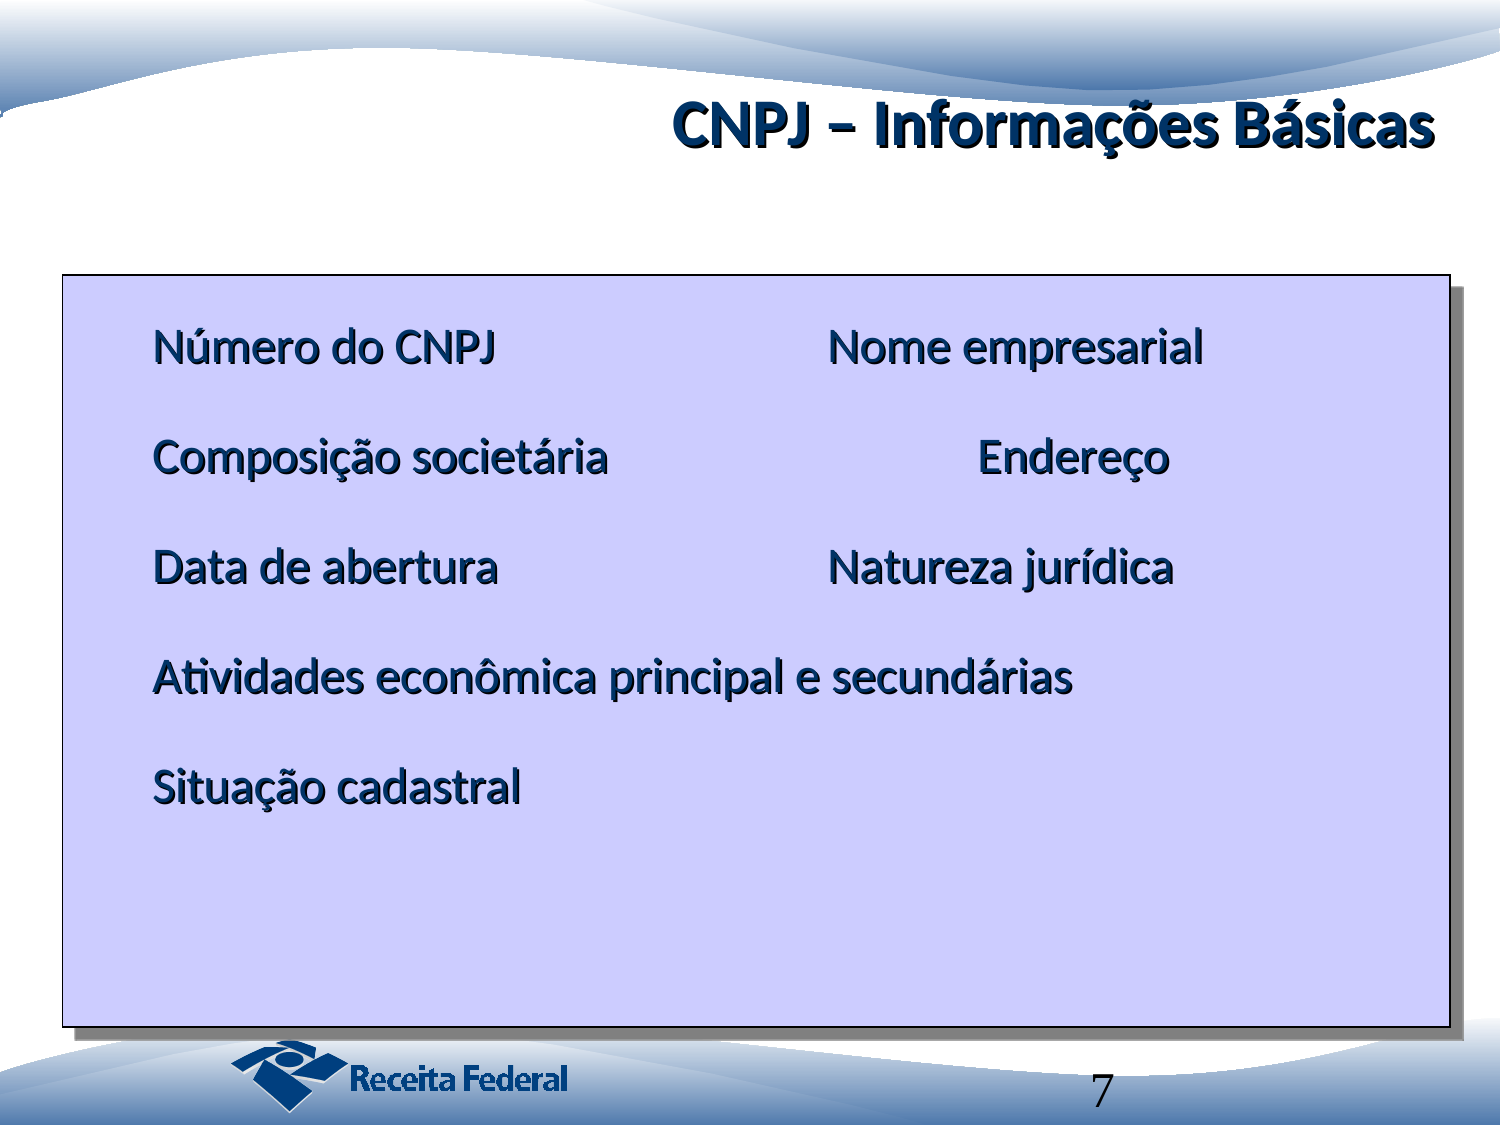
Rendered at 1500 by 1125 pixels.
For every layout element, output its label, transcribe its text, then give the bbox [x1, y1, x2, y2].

title CNPJ – Informações Básicas [62, 24, 1450, 213]
list Número do CNPJ Nome empresarial Composição societária Endereço Data de abertura Natureza jurídica Atividades econômica principal e secundárias Situação cadastral [62, 275, 1450, 1028]
picture [229, 1041, 575, 1117]
